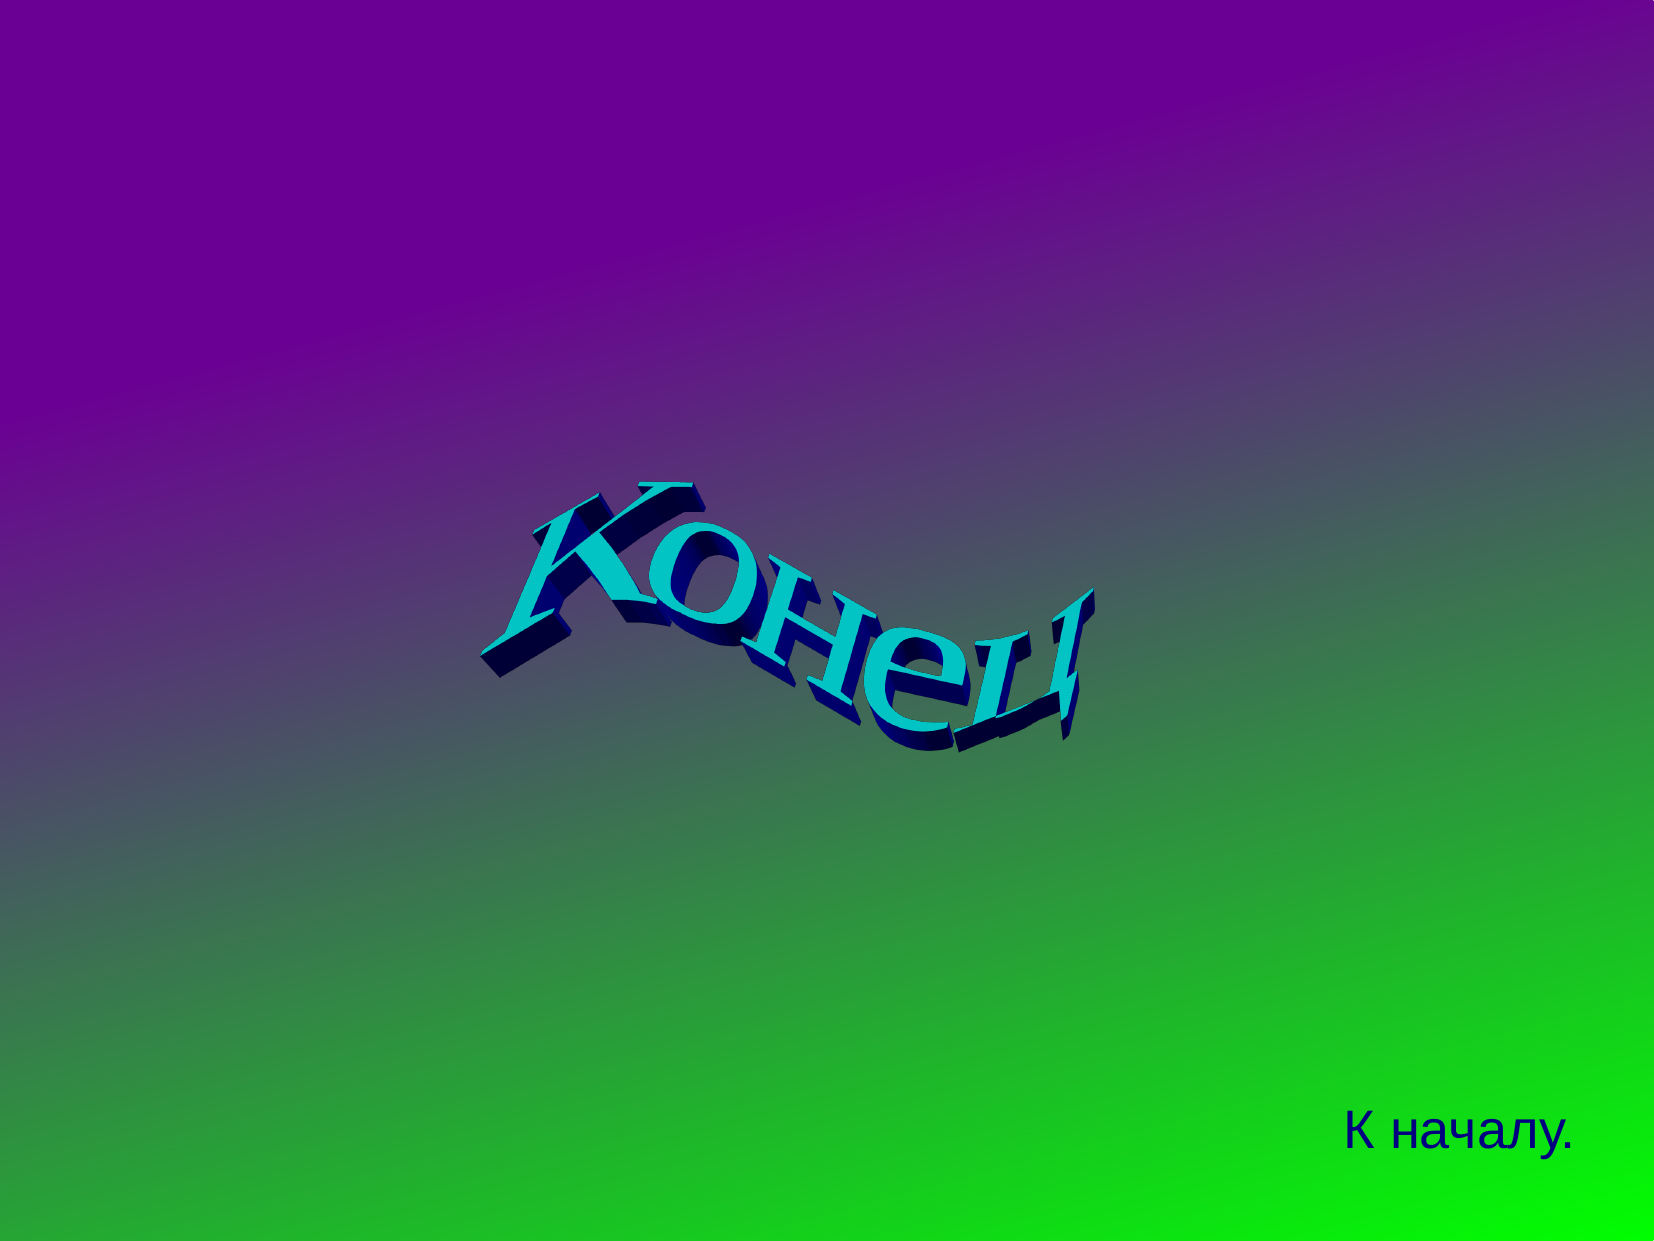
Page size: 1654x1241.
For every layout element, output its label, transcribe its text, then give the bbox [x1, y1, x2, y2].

text_box К началу. [1328, 1092, 1595, 1216]
